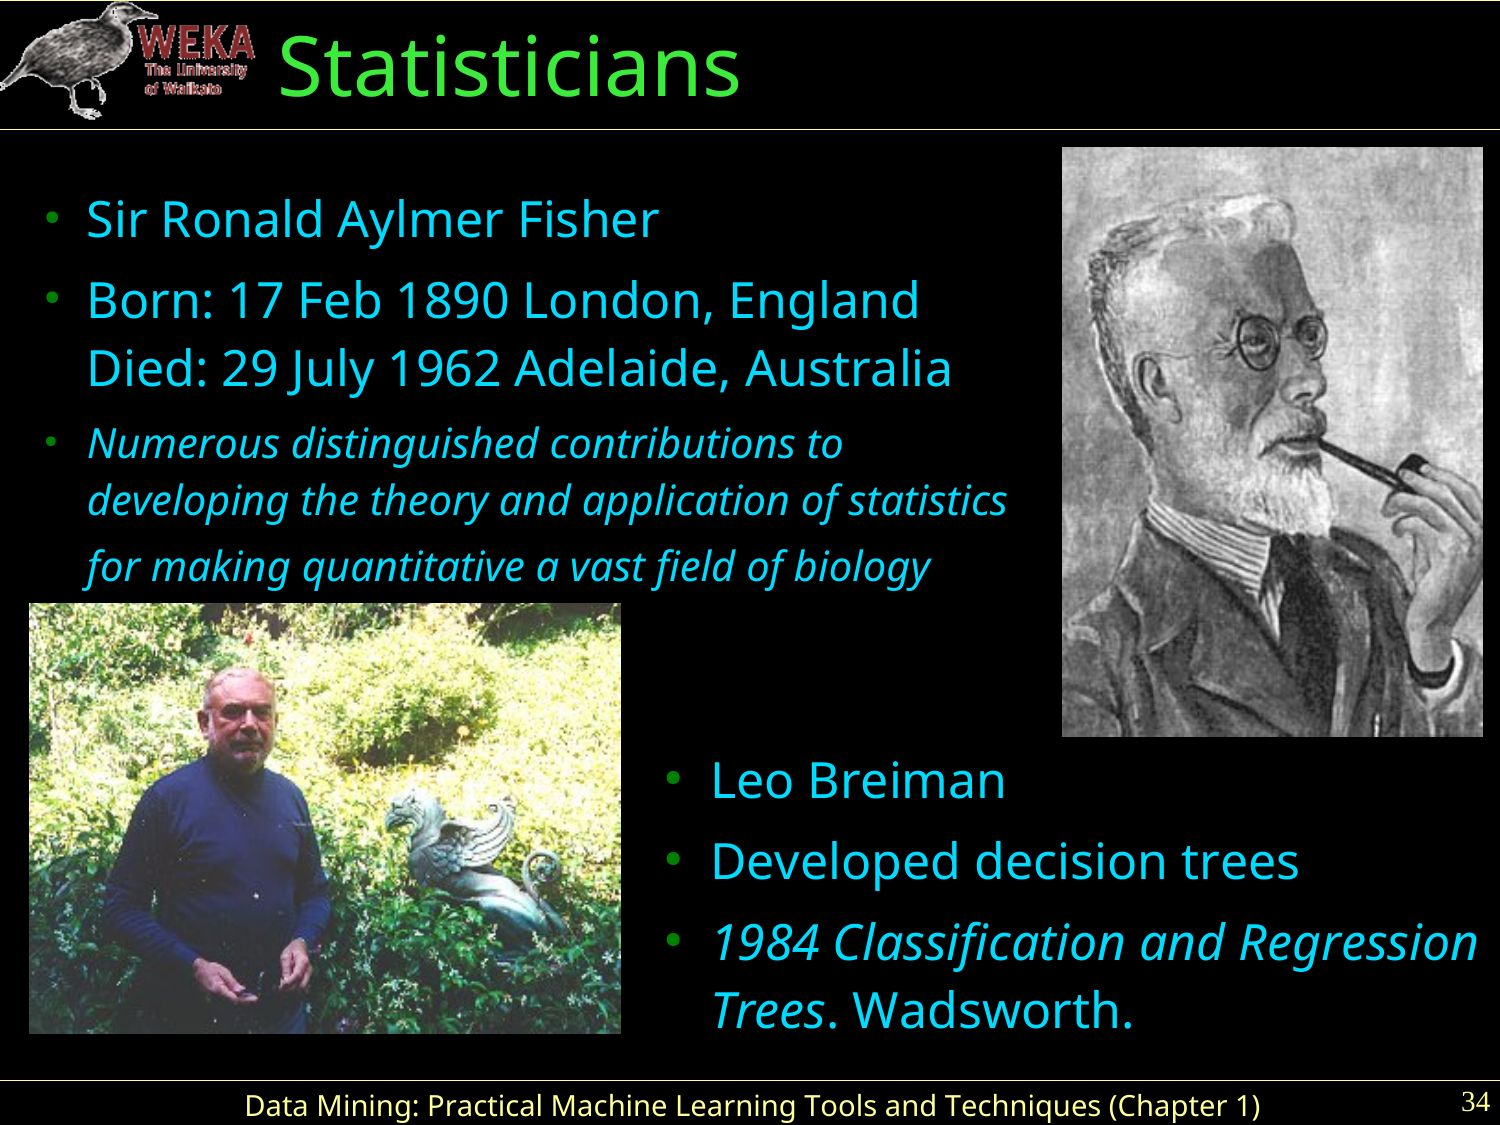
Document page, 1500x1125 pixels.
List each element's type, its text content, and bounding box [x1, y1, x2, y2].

text_box Leo Breiman Developed decision trees 1984 Classification and Regression Trees. Wadsworth. [649, 738, 1500, 1113]
title Statisticians [263, 0, 1500, 159]
list Sir Ronald Aylmer Fisher Born: 17 Feb 1890 London, England Died: 29 July 1962 Adelaide, Australia Numerous distinguished contributions to developing the theory and application of statistics for making quantitative a vast field of biology [29, 177, 1063, 1108]
picture [29, 603, 621, 1034]
picture [0, 1, 263, 129]
picture [1062, 147, 1483, 737]
